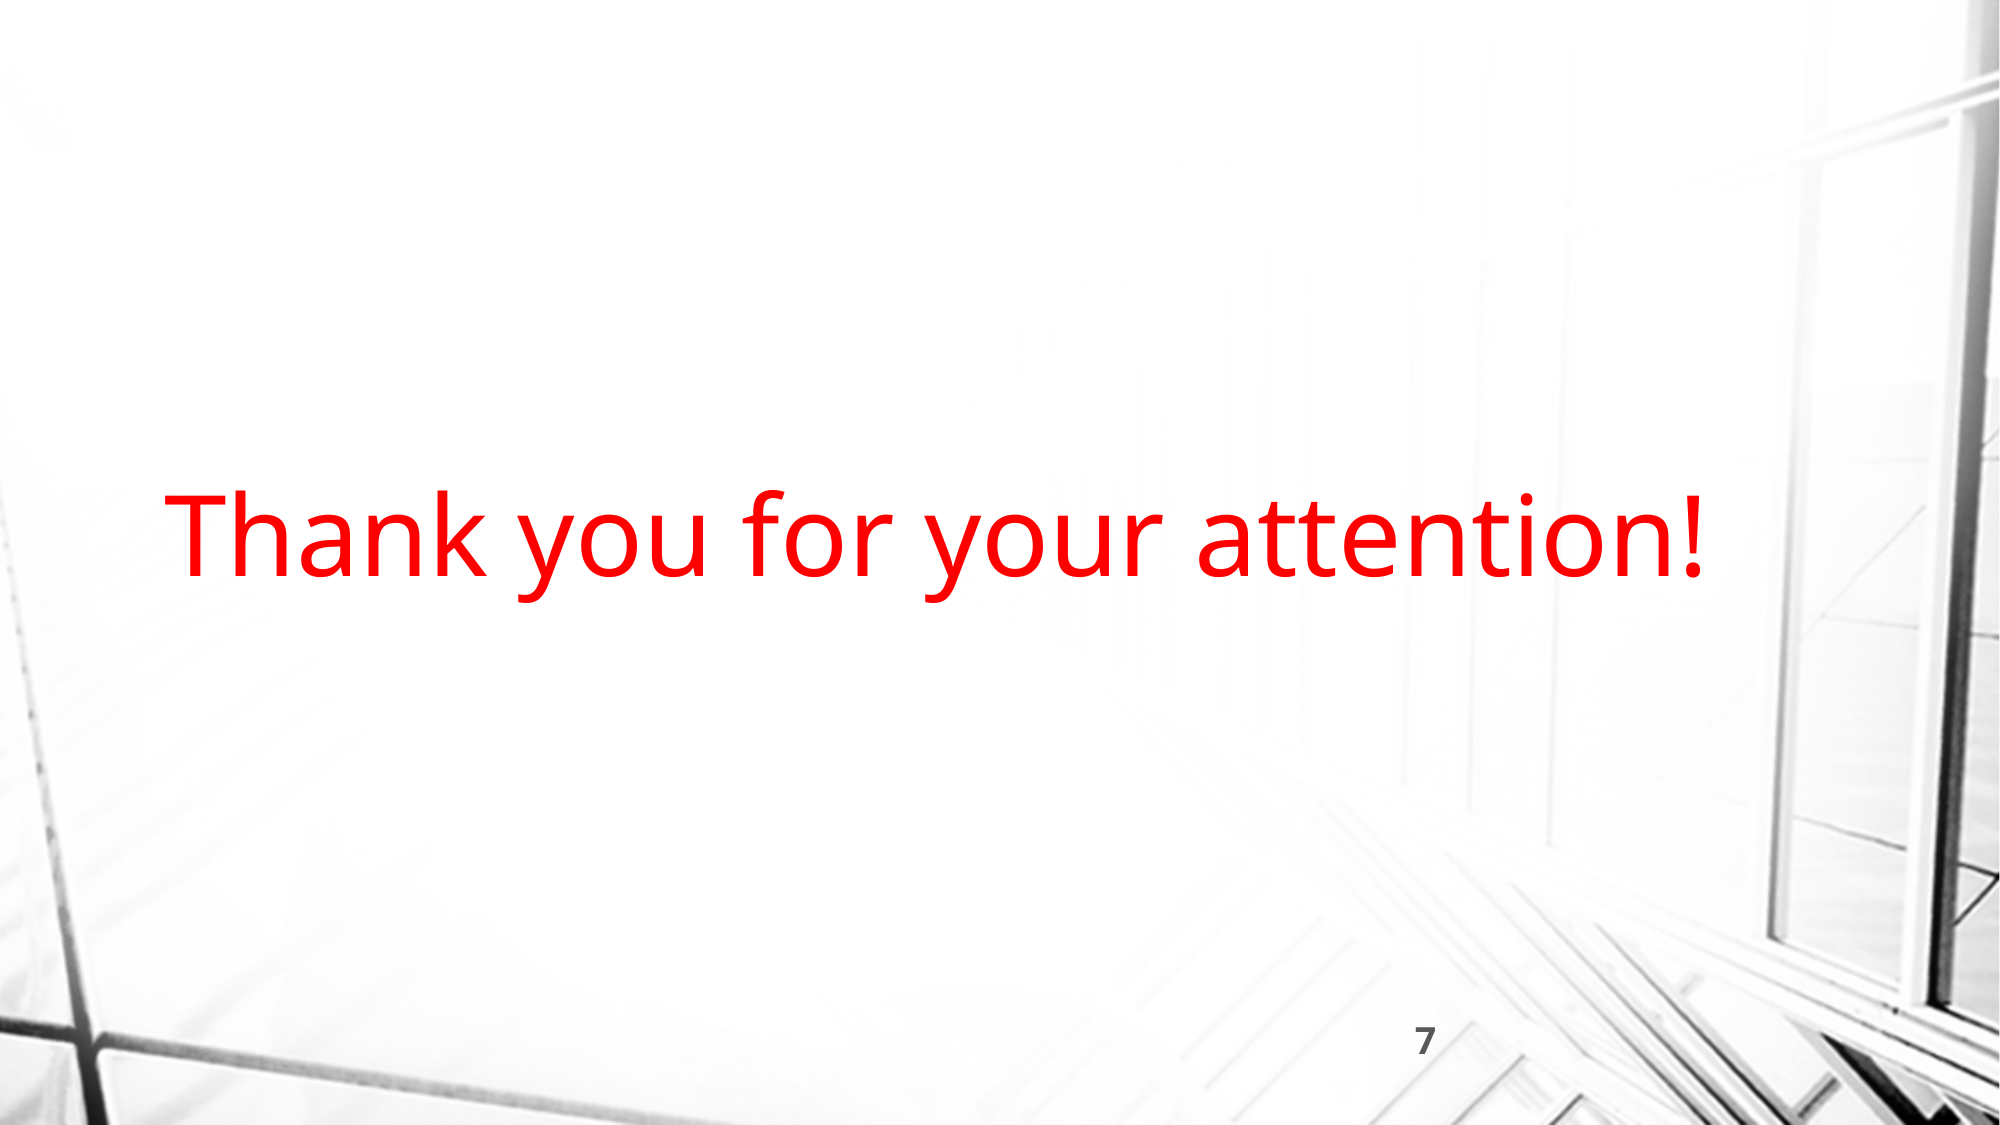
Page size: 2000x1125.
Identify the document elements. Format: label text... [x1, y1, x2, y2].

text_box Thank you for your attention! [149, 456, 1725, 606]
text_box 7 [1399, 1009, 1600, 1055]
